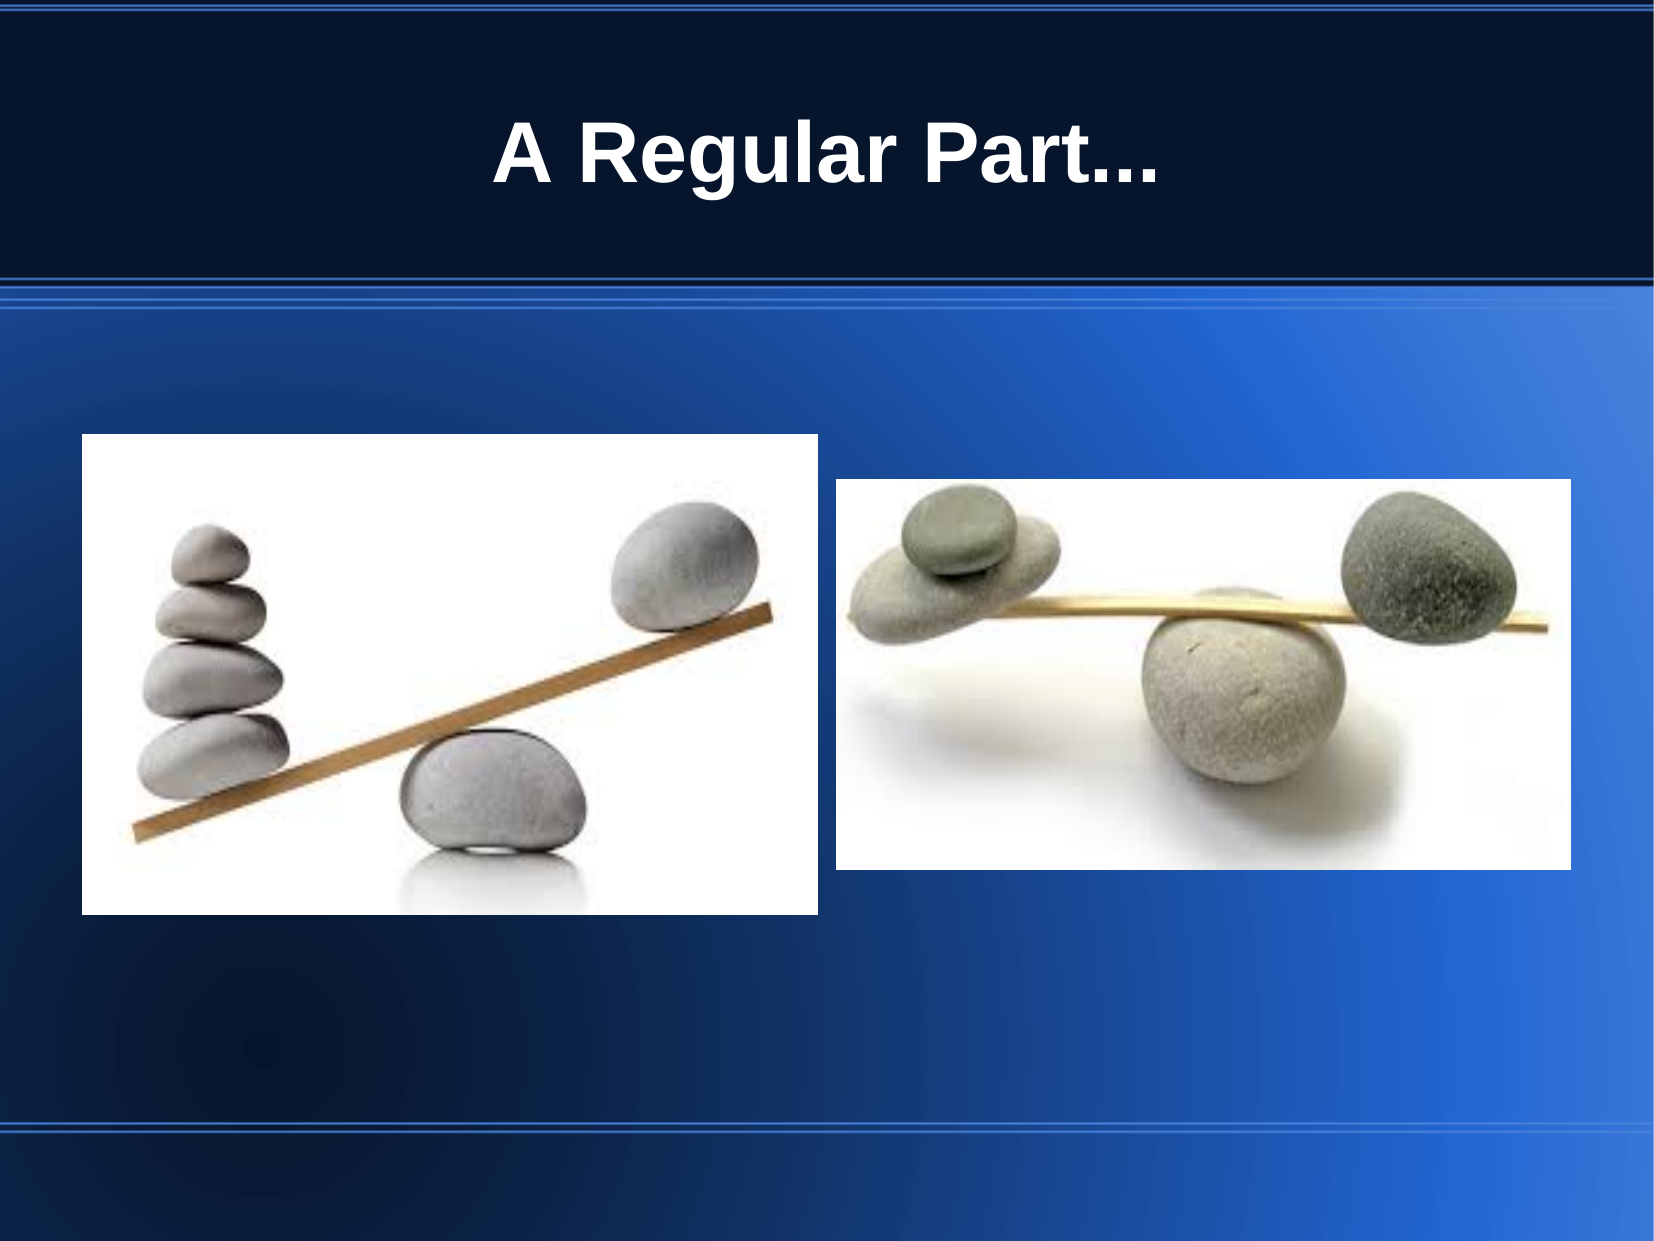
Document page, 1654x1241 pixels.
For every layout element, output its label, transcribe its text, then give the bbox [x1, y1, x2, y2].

picture [0, 0, 1654, 1241]
title A Regular Part... [82, 49, 1571, 257]
